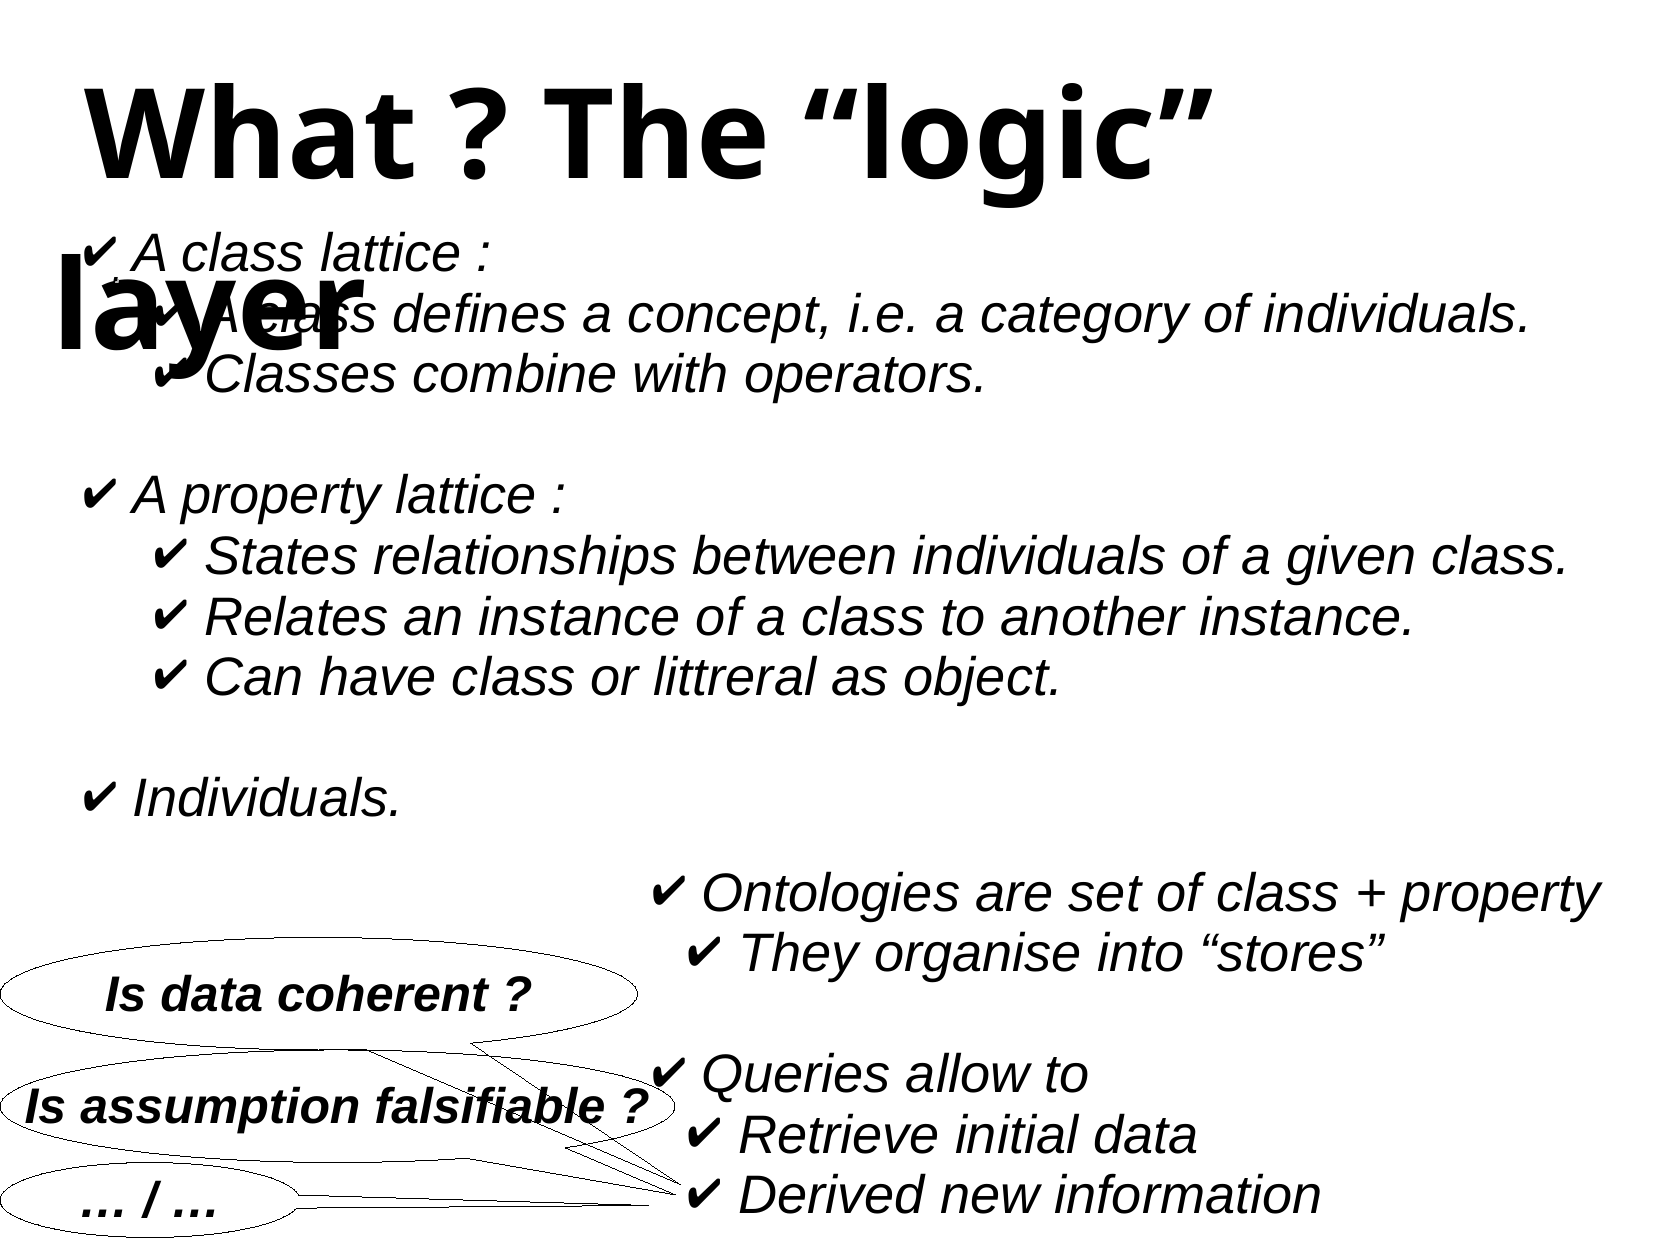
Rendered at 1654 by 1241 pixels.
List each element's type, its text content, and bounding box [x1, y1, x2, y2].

text_box Is data coherent ? [0, 937, 638, 1055]
text_box . [628, 979, 637, 988]
text_box Is data coherent ? [588, 1139, 681, 1185]
text_box Is assumption falsifiable ? [0, 1049, 676, 1195]
text_box What ? The “logic” layer [37, 37, 1538, 245]
text_box Ontologies are set of class + property They organise into “stores” Queries allow to Retrieve initial data Derived new information [637, 854, 1617, 1241]
text_box A class lattice : A class defines a concept, i.e. a category of individuals. Classes combine with operators. A property lattice : States relationships between individuals of a given class. Relates an instance of a class to another instance. Can have class or littreral as object. Individuals. [68, 215, 1603, 979]
text_box … / … [0, 1162, 649, 1238]
